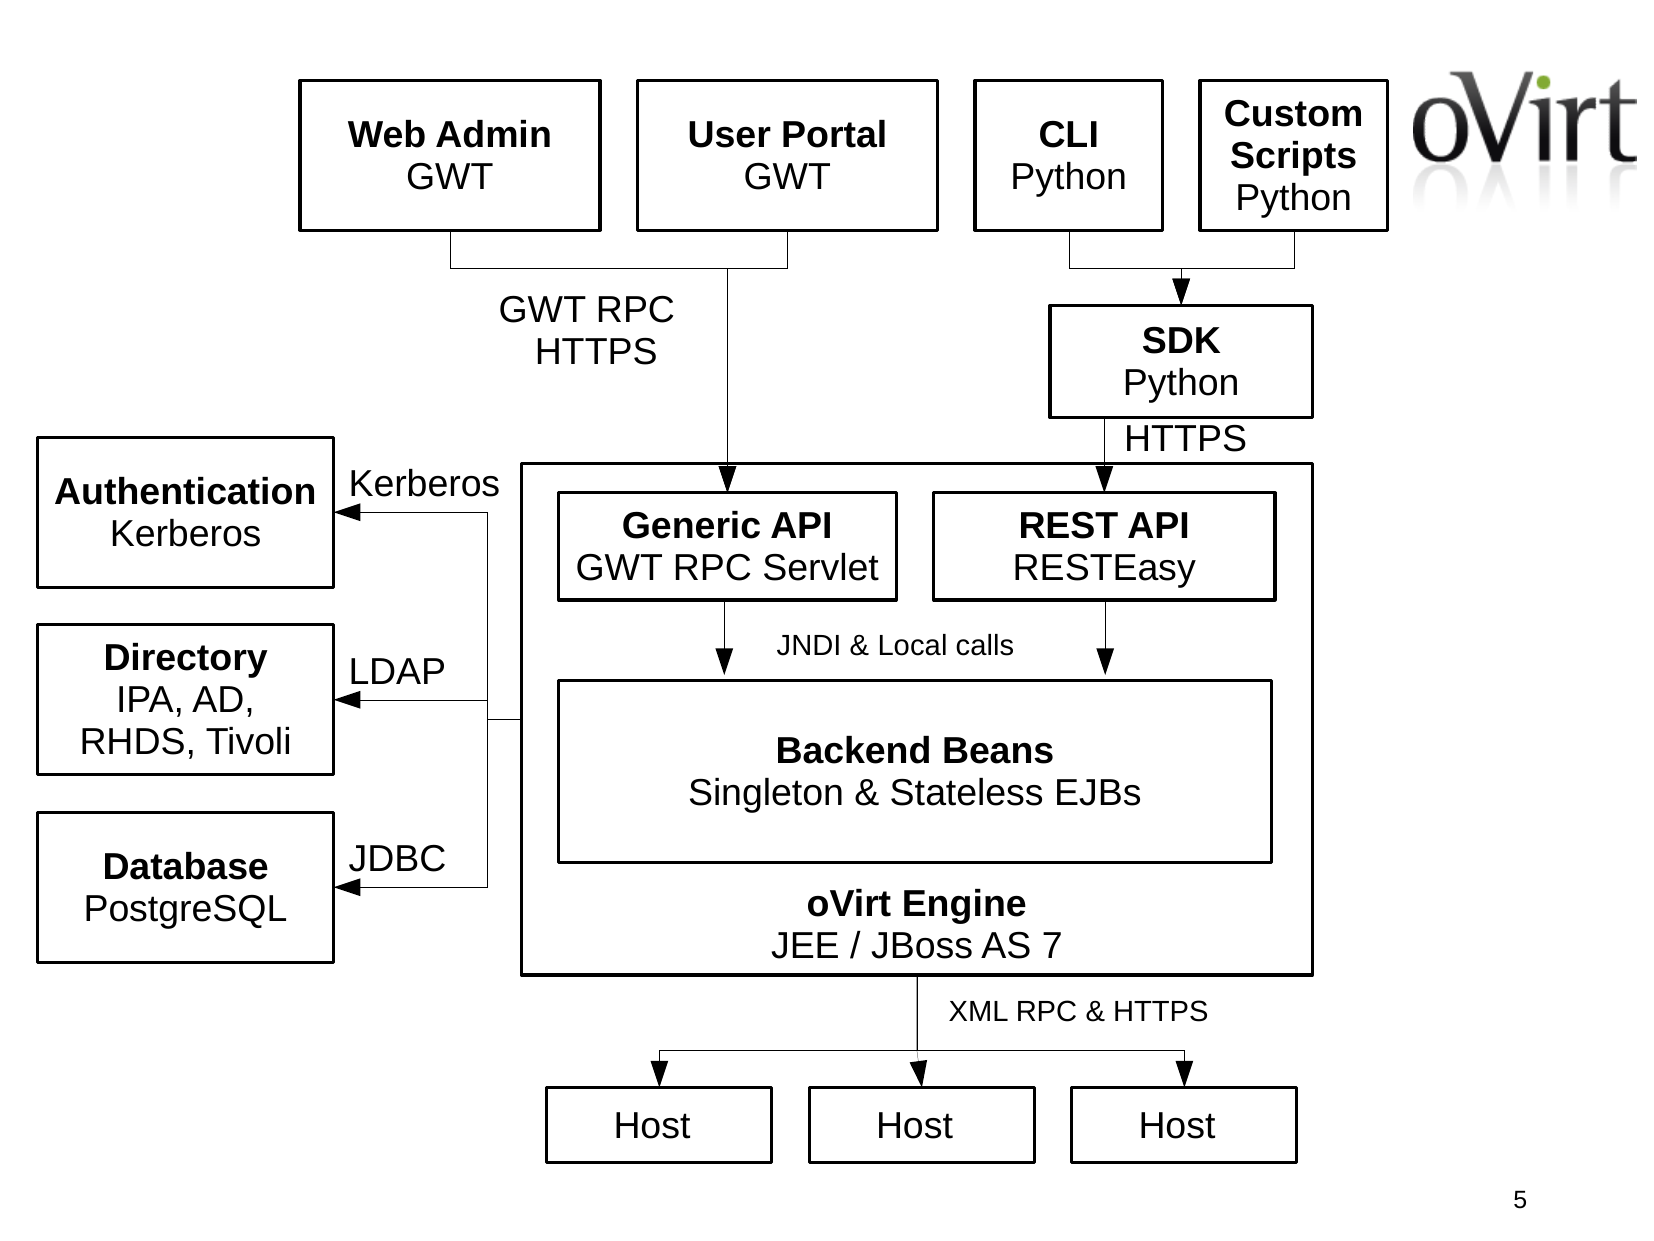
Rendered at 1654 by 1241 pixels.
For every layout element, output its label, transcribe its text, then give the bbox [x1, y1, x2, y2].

text_box Database PostgreSQL [37, 812, 334, 963]
picture [1413, 63, 1637, 212]
text_box Web Admin GWT [300, 80, 601, 231]
text_box SDK Python [1050, 305, 1313, 418]
text_box Authentication Kerberos [37, 437, 334, 588]
text_box Directory IPA, AD, RHDS, Tivoli [37, 624, 334, 775]
text_box Host [1071, 1087, 1297, 1163]
text_box XML RPC & HTTPS [933, 987, 1238, 1036]
text_box HTTPS [1109, 410, 1272, 468]
text_box Host [809, 1087, 1035, 1163]
text_box Kerberos [333, 455, 526, 513]
text_box CLI Python [975, 80, 1163, 231]
text_box JDBC [333, 830, 484, 888]
text_box Backend Beans Singleton & Stateless EJBs [558, 680, 1272, 863]
text_box oVirt Engine JEE / JBoss AS 7 [521, 463, 1313, 976]
text_box LDAP [333, 642, 484, 700]
text_box Custom Scripts Python [1200, 80, 1388, 231]
text_box Generic API GWT RPC Servlet [558, 492, 897, 601]
text_box JNDI & Local calls [761, 621, 1066, 670]
text_box User Portal GWT [637, 80, 938, 231]
text_box Host [546, 1087, 772, 1163]
text_box GWT RPC HTTPS [483, 281, 709, 381]
text_box REST API RESTEasy [933, 492, 1276, 601]
